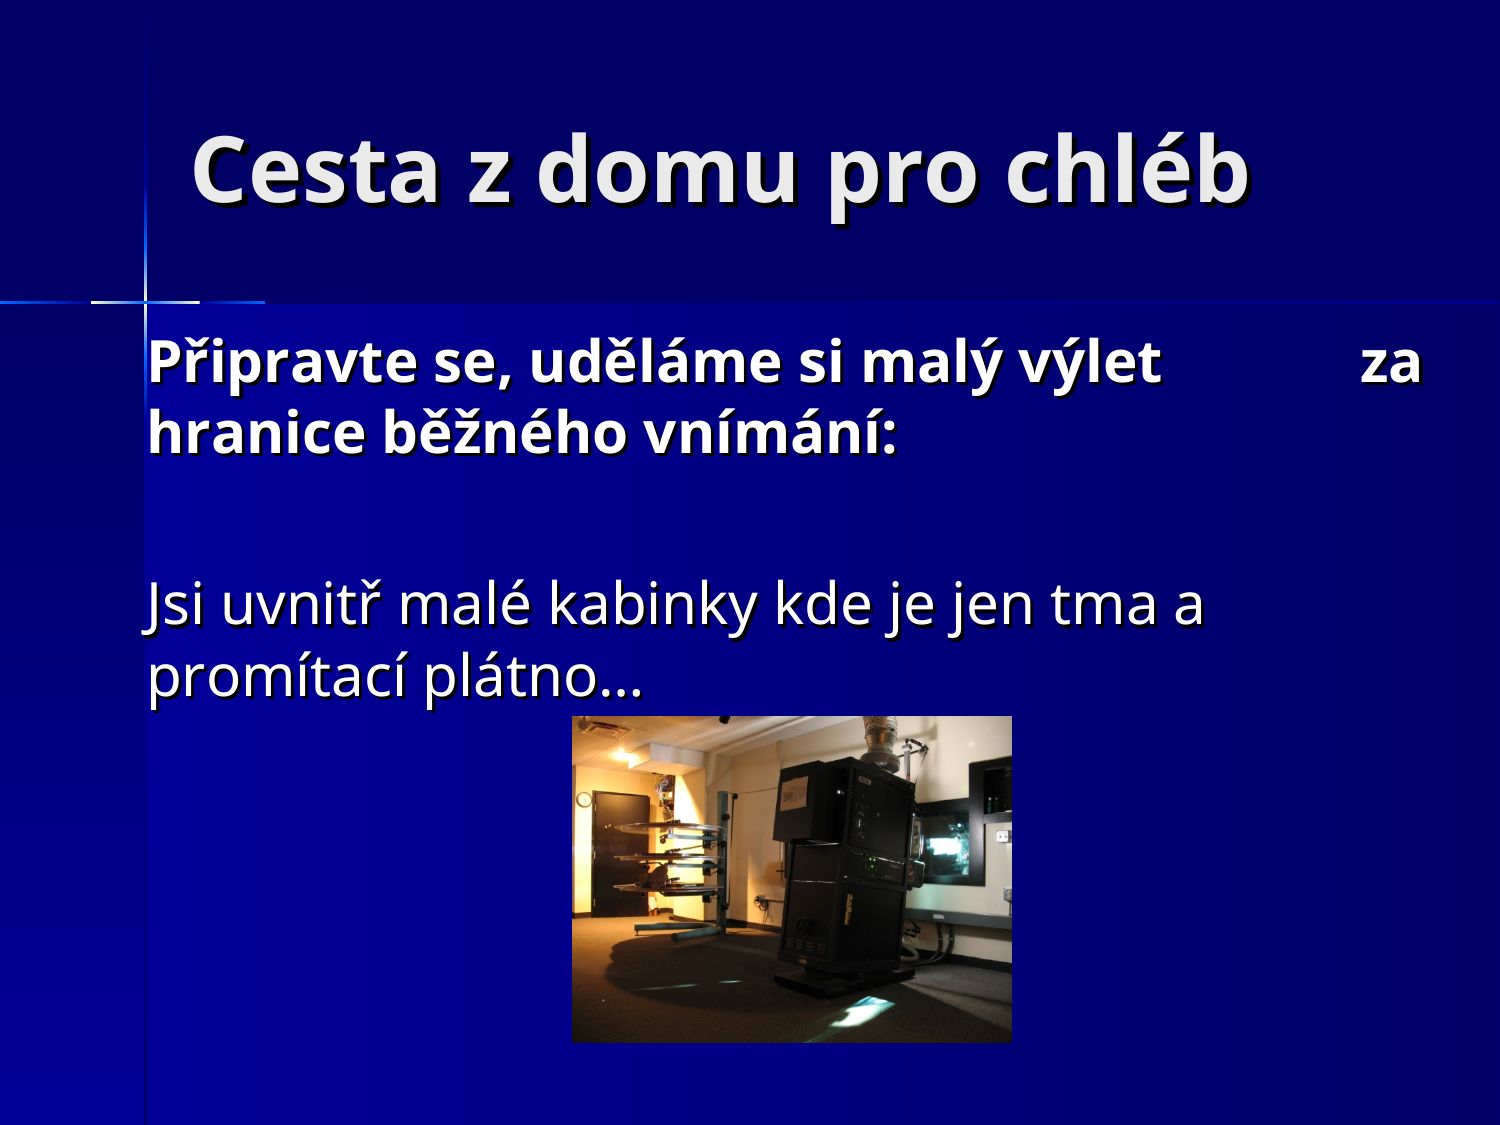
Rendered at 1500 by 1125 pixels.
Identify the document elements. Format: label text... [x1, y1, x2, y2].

list Připravte se, uděláme si malý výlet za hranice běžného vnímání: Jsi uvnitř malé kabinky kde je jen tma a promítací plátno… [74, 231, 1459, 755]
text_box [572, 716, 1012, 1043]
title Cesta z domu pro chléb [174, 49, 1413, 231]
